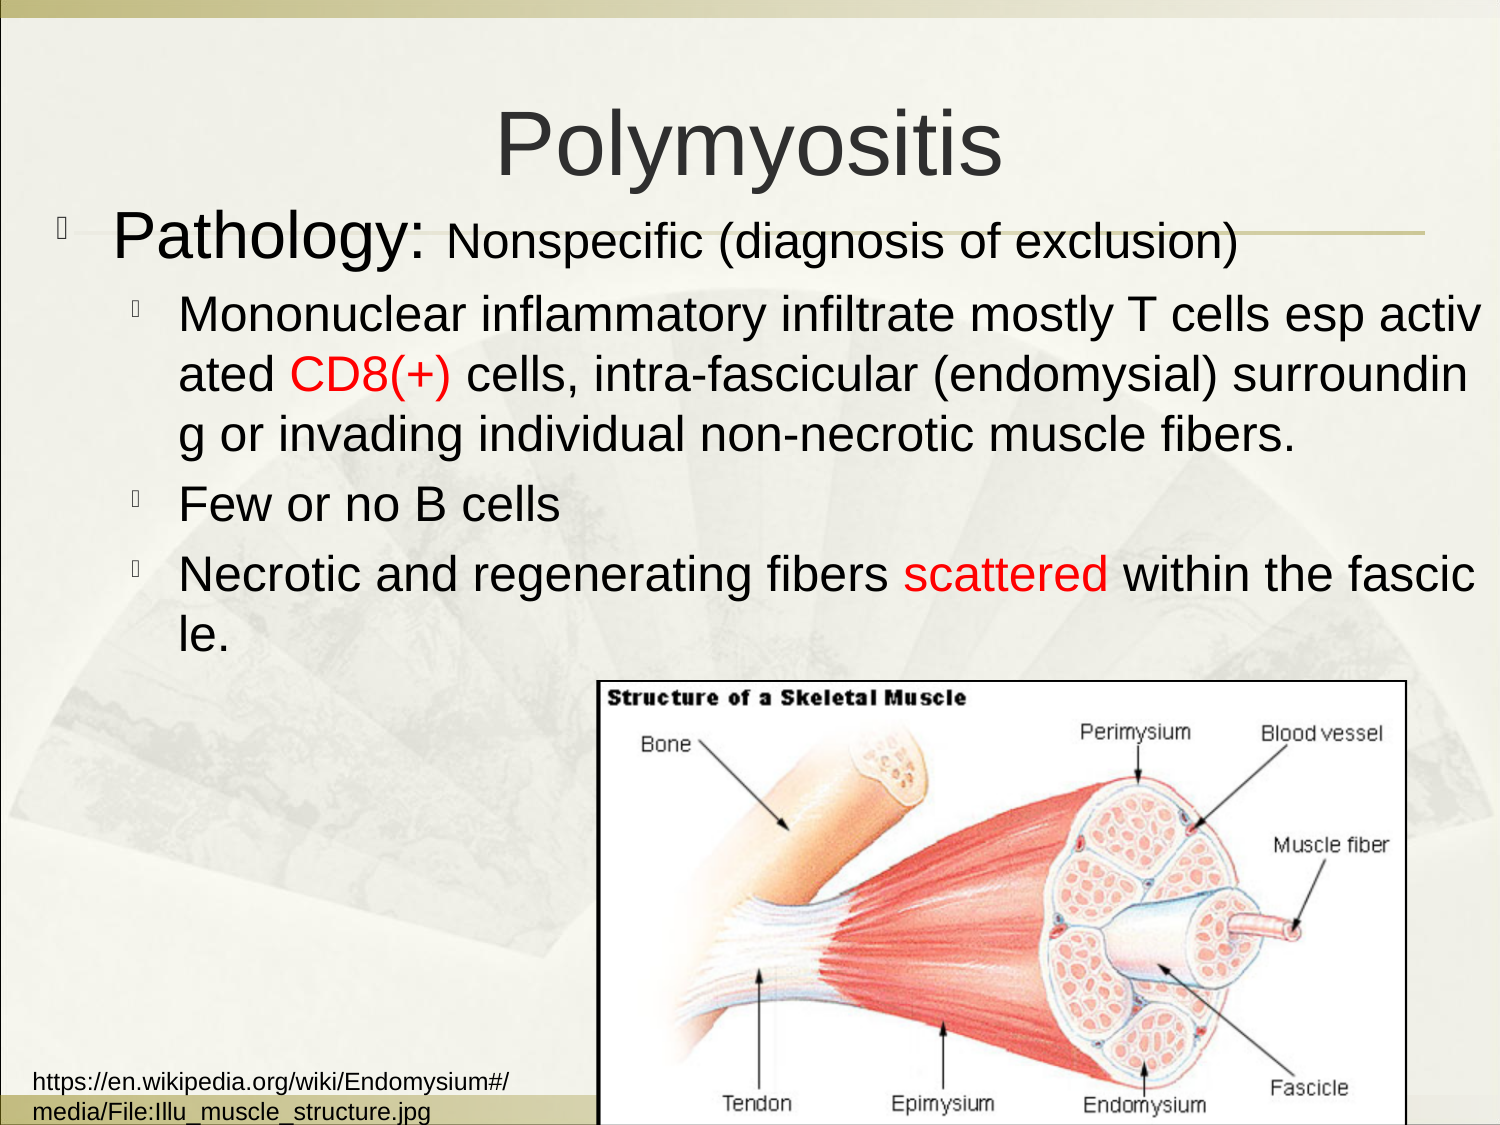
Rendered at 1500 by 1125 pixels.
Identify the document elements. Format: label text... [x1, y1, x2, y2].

picture [0, 18, 1500, 1125]
list Pathology: Nonspecific (diagnosis of exclusion) Mononuclear inflammatory infiltrate mostly T cells esp activated CD8(+) cells, intra-fascicular (endomysial) surrounding or invading individual non-necrotic muscle fibers. Few or no B cells Necrotic and regenerating fibers scattered within the fascicle. [41, 184, 1500, 954]
title Polymyositis [75, 45, 1425, 184]
text_box https://en.wikipedia.org/wiki/Endomysium#/media/File:Illu_muscle_structure.jpg [17, 1058, 609, 1125]
